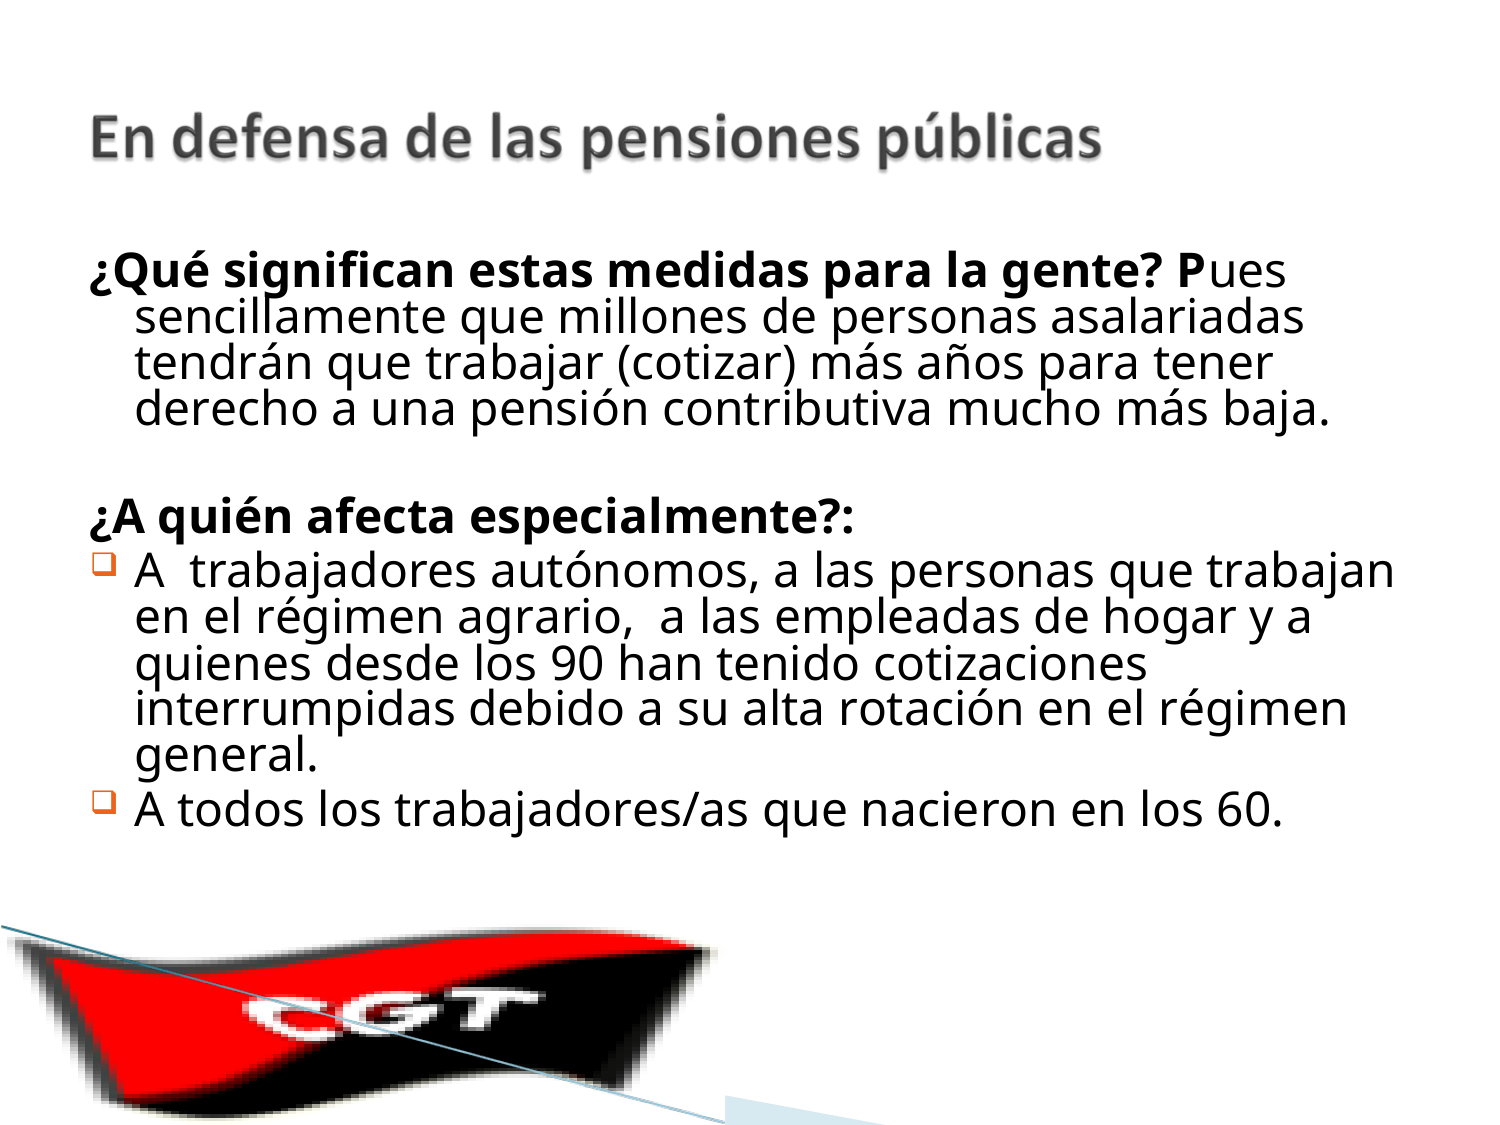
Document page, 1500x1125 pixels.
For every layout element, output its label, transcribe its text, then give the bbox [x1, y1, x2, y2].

text_box ¿Qué significan estas medidas para la gente? Pues sencillamente que millones de personas asalariadas tendrán que trabajar (cotizar) más años para tener derecho a una pensión contributiva mucho más baja. ¿A quién afecta especialmente?: A trabajadores autónomos, a las personas que trabajan en el régimen agrario, a las empleadas de hogar y a quienes desde los 90 han tenido cotizaciones interrumpidas debido a su alta rotación en el régimen general. A todos los trabajadores/as que nacieron en los 60. [75, 242, 1426, 898]
picture [0, 924, 726, 1125]
picture [43, 43, 1427, 235]
